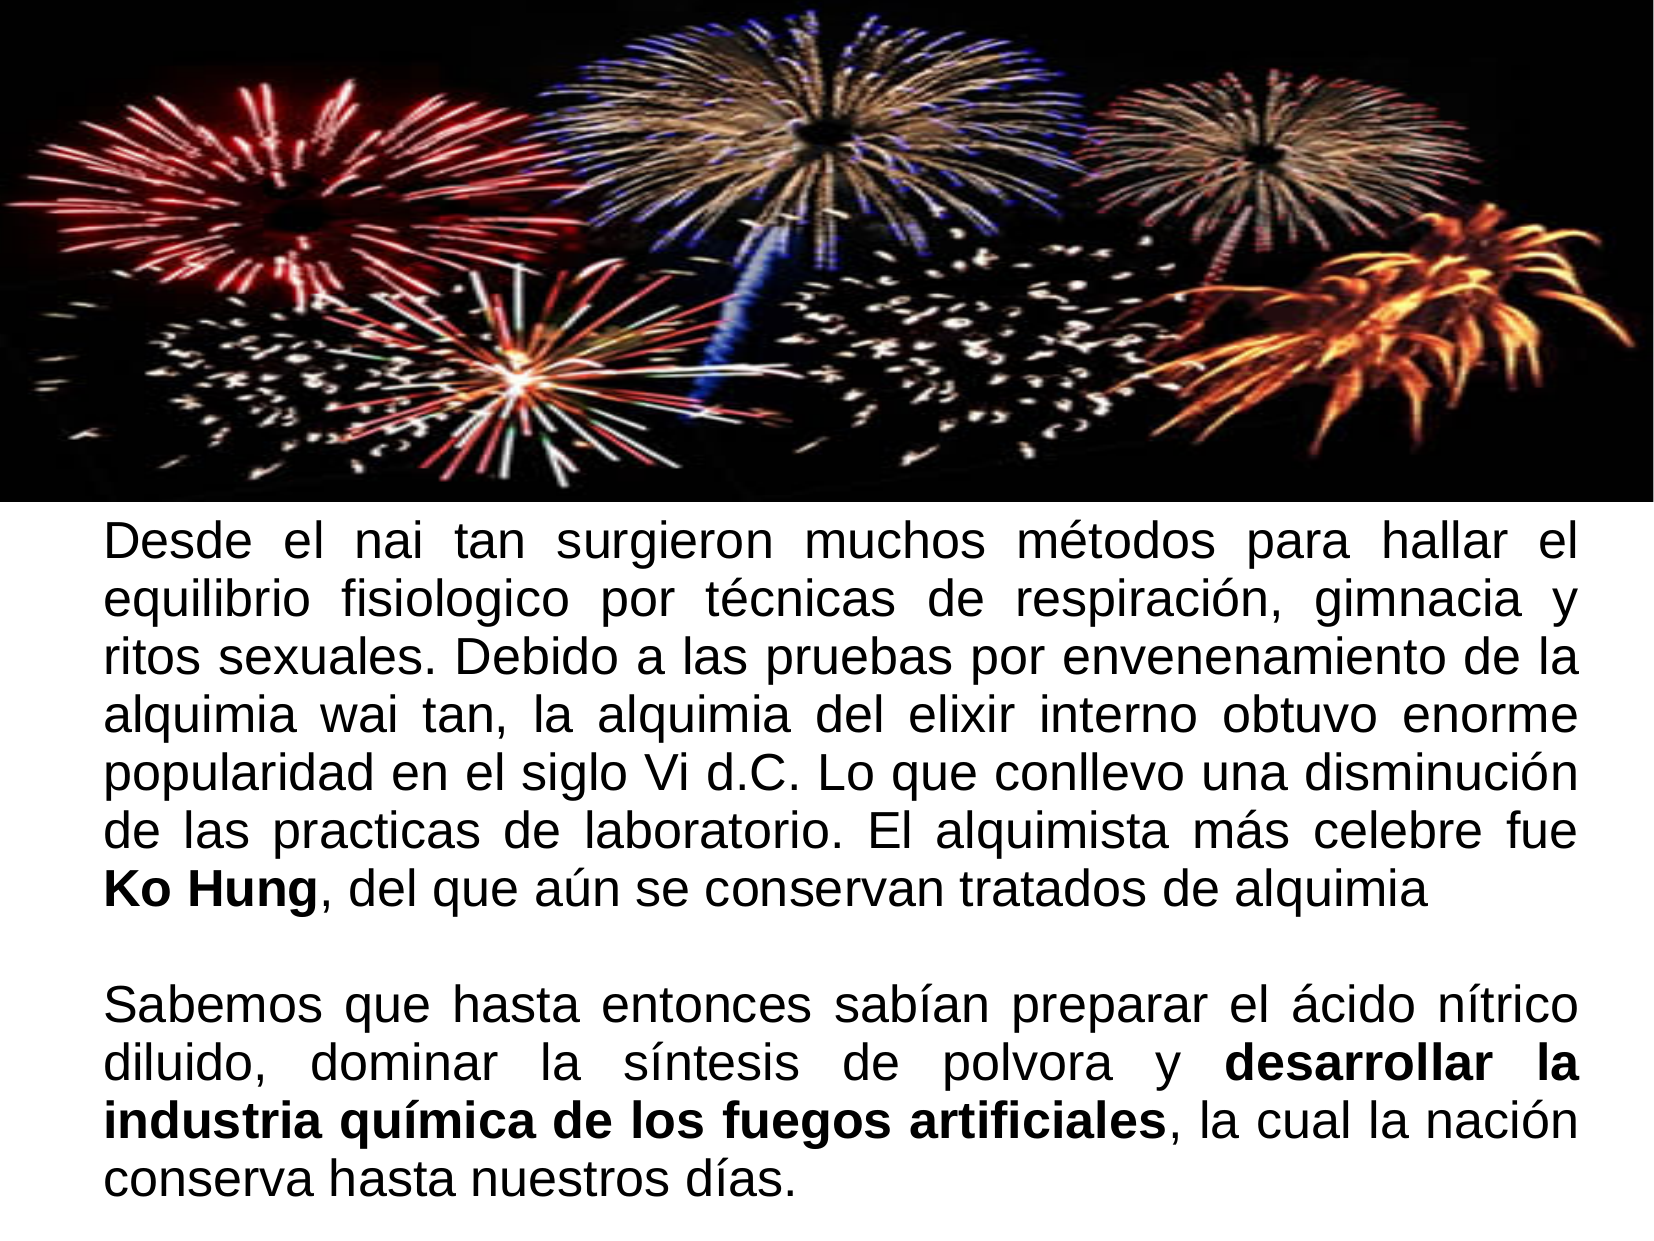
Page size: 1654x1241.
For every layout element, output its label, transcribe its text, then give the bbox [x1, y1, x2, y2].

picture [0, 0, 1654, 502]
text_box Desde el nai tan surgieron muchos métodos para hallar el equilibrio fisiologico por técnicas de respiración, gimnacia y ritos sexuales. Debido a las pruebas por envenenamiento de la alquimia wai tan, la alquimia del elixir interno obtuvo enorme popularidad en el siglo Vi d.C. Lo que conllevo una disminución de las practicas de laboratorio. El alquimista más celebre fue Ko Hung, del que aún se conservan tratados de alquimia Sabemos que hasta entonces sabían preparar el ácido nítrico diluido, dominar la síntesis de polvora y desarrollar la industria química de los fuegos artificiales, la cual la nación conserva hasta nuestros días. [88, 504, 1595, 1215]
